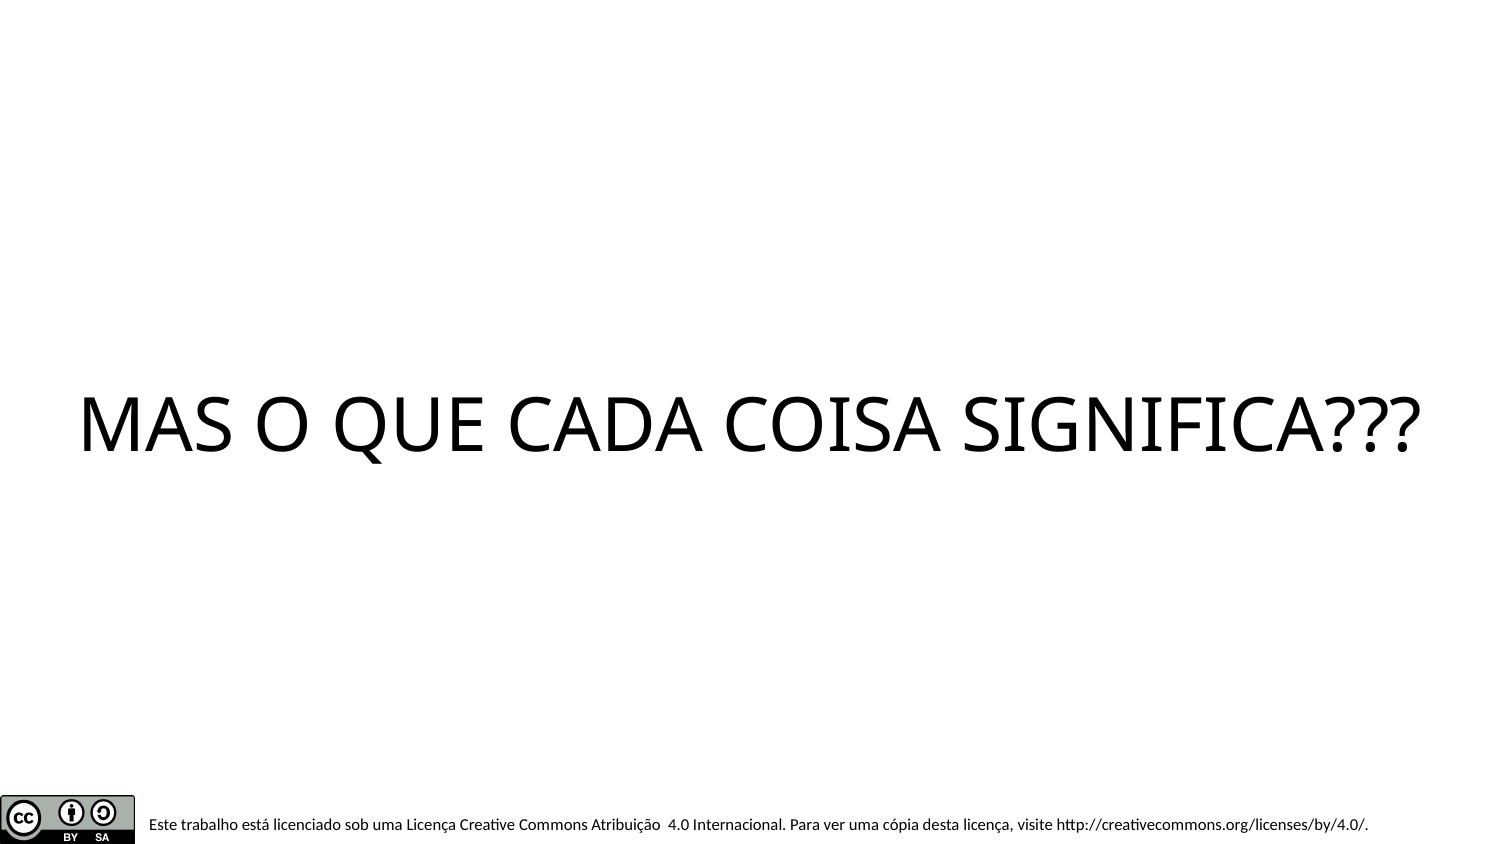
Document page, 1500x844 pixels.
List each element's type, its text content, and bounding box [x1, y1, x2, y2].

picture [0, 795, 135, 844]
text_box Este trabalho está licenciado sob uma Licença Creative Commons Atribuição 4.0 Internacional. Para ver uma cópia desta licença, visite http://creativecommons.org/licenses/by/4.0/. [135, 795, 1500, 844]
title MAS O QUE CADA COISA SIGNIFICA??? [51, 352, 1449, 491]
